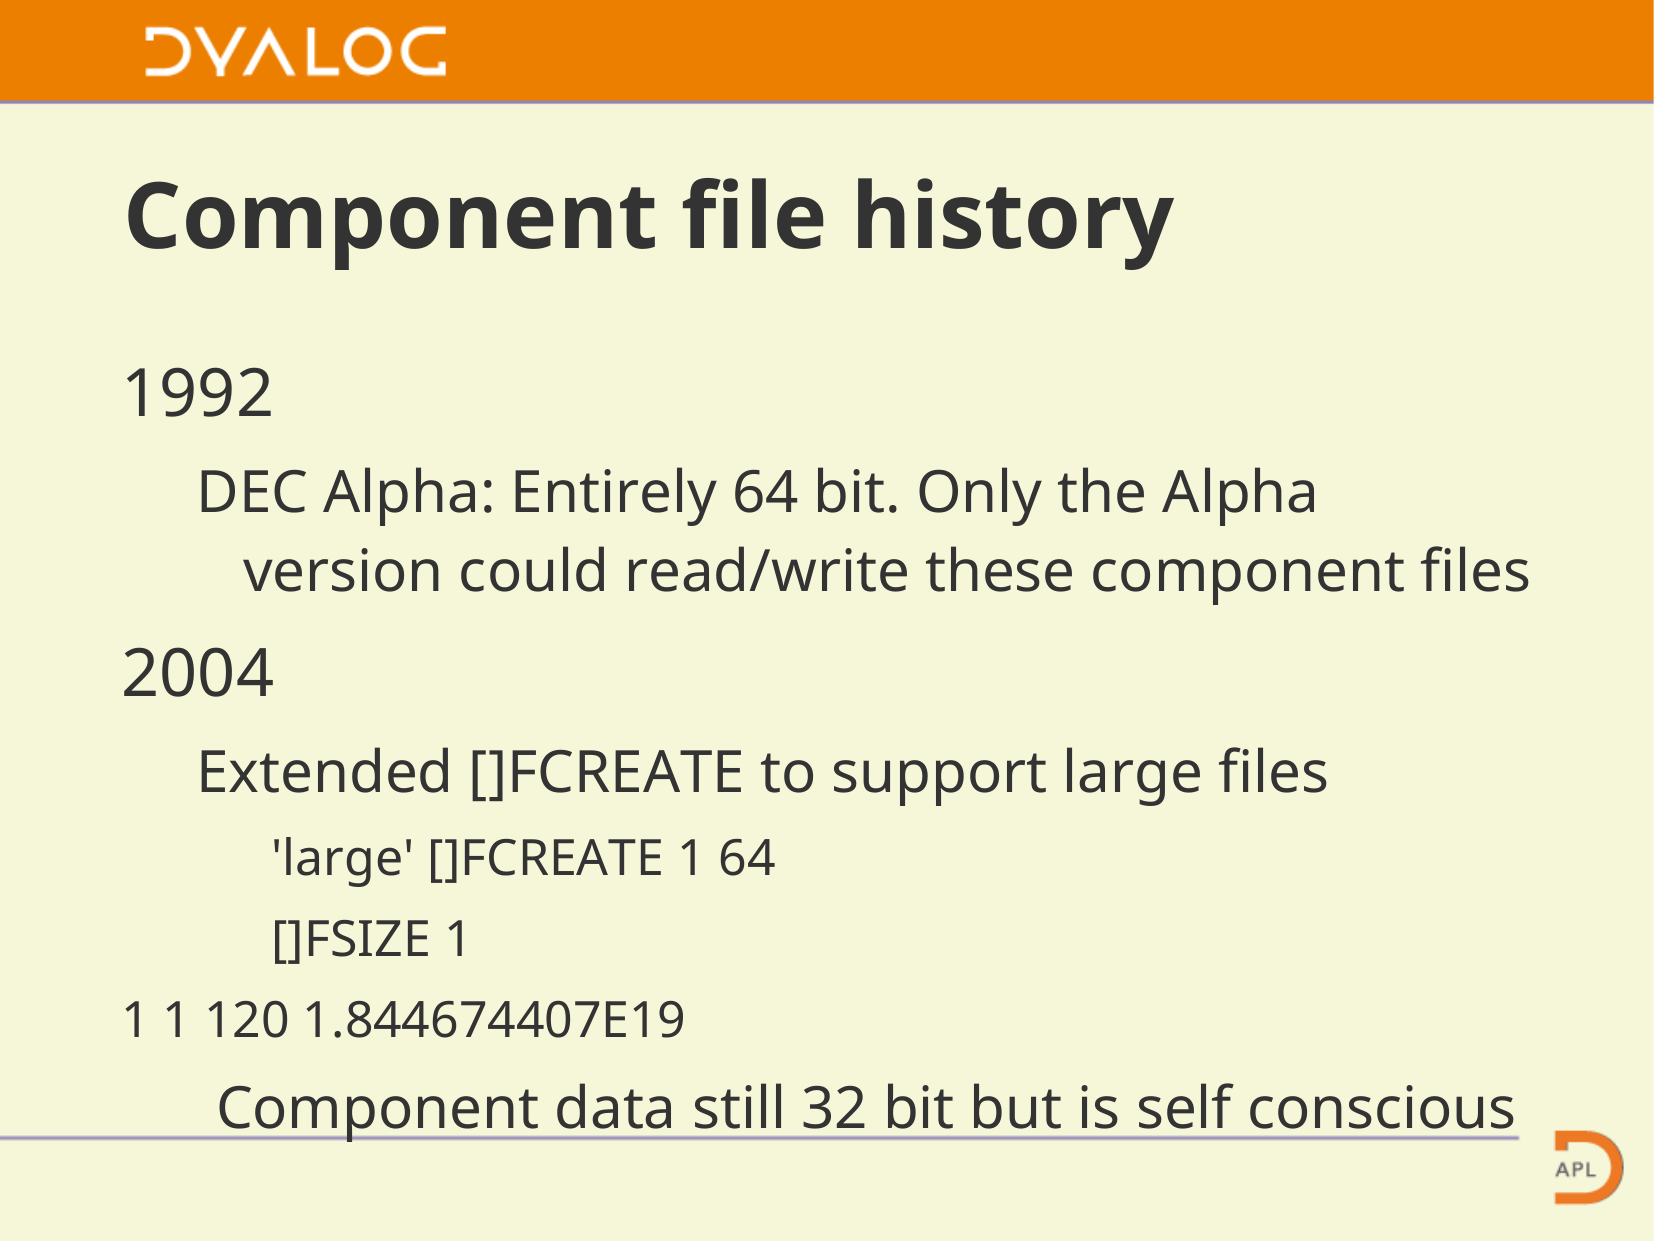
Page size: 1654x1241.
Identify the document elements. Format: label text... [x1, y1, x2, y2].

title Component file history [124, 83, 1530, 344]
picture [0, 0, 1654, 1241]
list 1992 DEC Alpha: Entirely 64 bit. Only the Alpha version could read/write these component files 2004 Extended []FCREATE to support large files 'large' []FCREATE 1 64 []FSIZE 1 1 1 120 1.844674407E19 Component data still 32 bit but is self conscious [121, 344, 1534, 1127]
